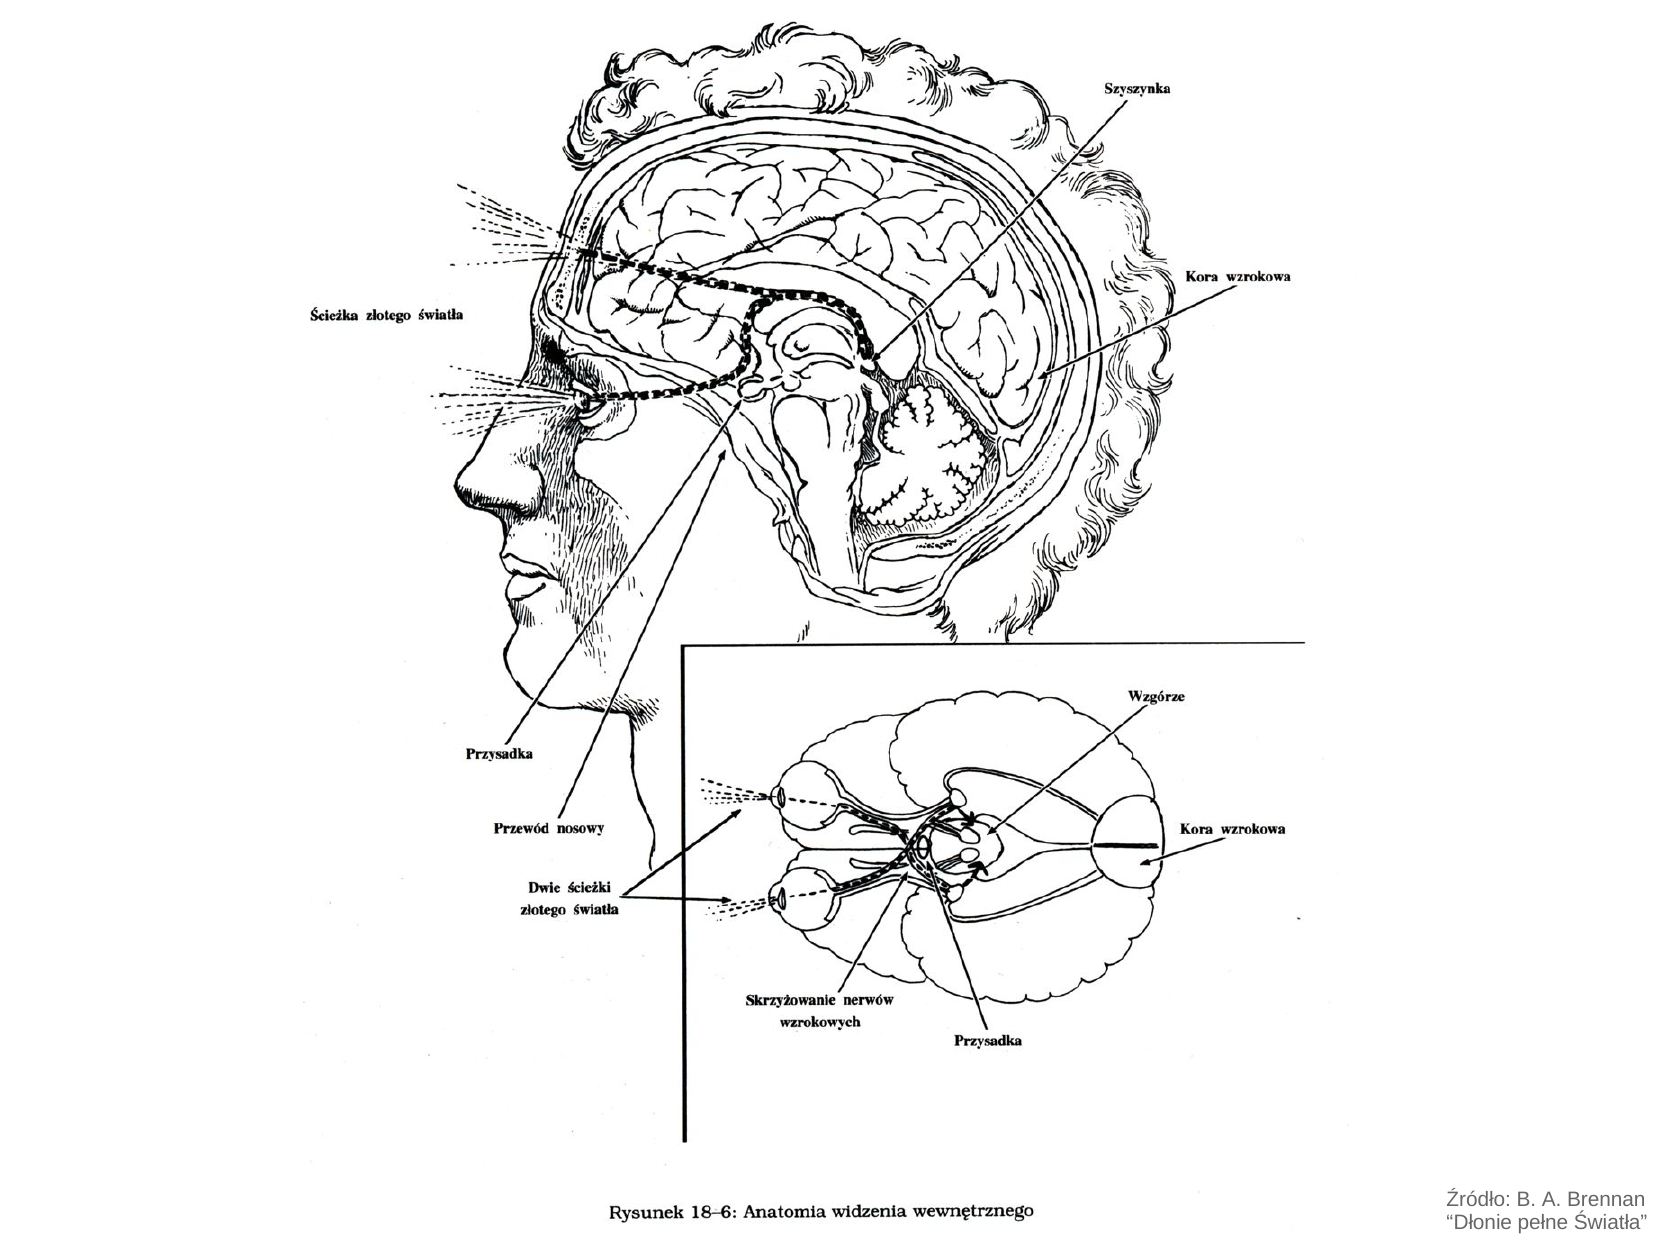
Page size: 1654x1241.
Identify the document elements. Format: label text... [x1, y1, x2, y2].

text_box Źródło: B. A. Brennan “Dłonie pełne Światła” [1440, 1181, 1654, 1241]
picture [295, 0, 1358, 1241]
